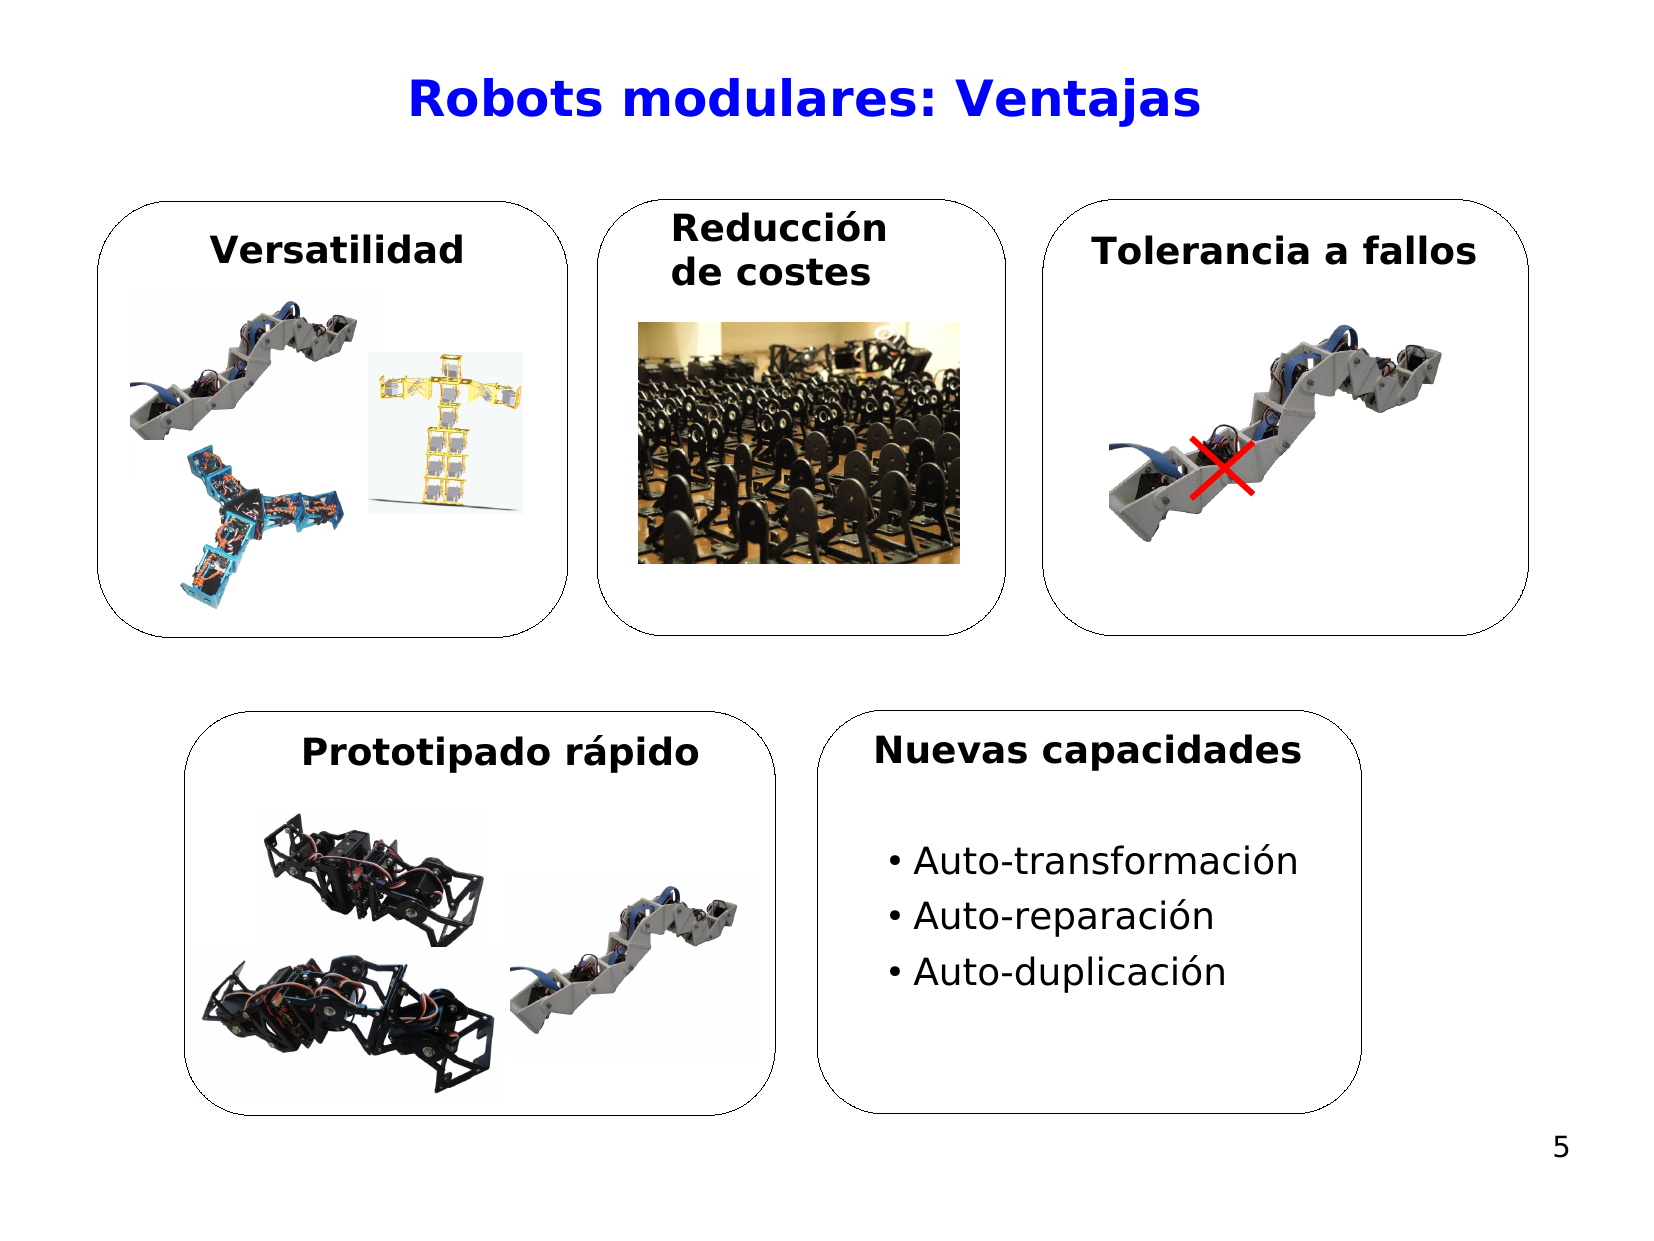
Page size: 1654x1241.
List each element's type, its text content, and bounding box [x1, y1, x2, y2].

picture [1109, 304, 1475, 579]
text_box Prototipado rápido [286, 722, 729, 782]
text_box Versatilidad [194, 221, 499, 280]
text_box Reducción de costes [655, 199, 960, 302]
text_box Auto-transformación Auto-reparación Auto-duplicación [873, 832, 1331, 1002]
picture [130, 287, 523, 610]
picture [638, 322, 960, 564]
text_box Robots modulares: Ventajas [392, 62, 1218, 136]
picture [510, 872, 760, 1059]
picture [193, 811, 502, 1100]
text_box Tolerancia a fallos [1076, 222, 1520, 282]
text_box Nuevas capacidades [858, 721, 1322, 780]
